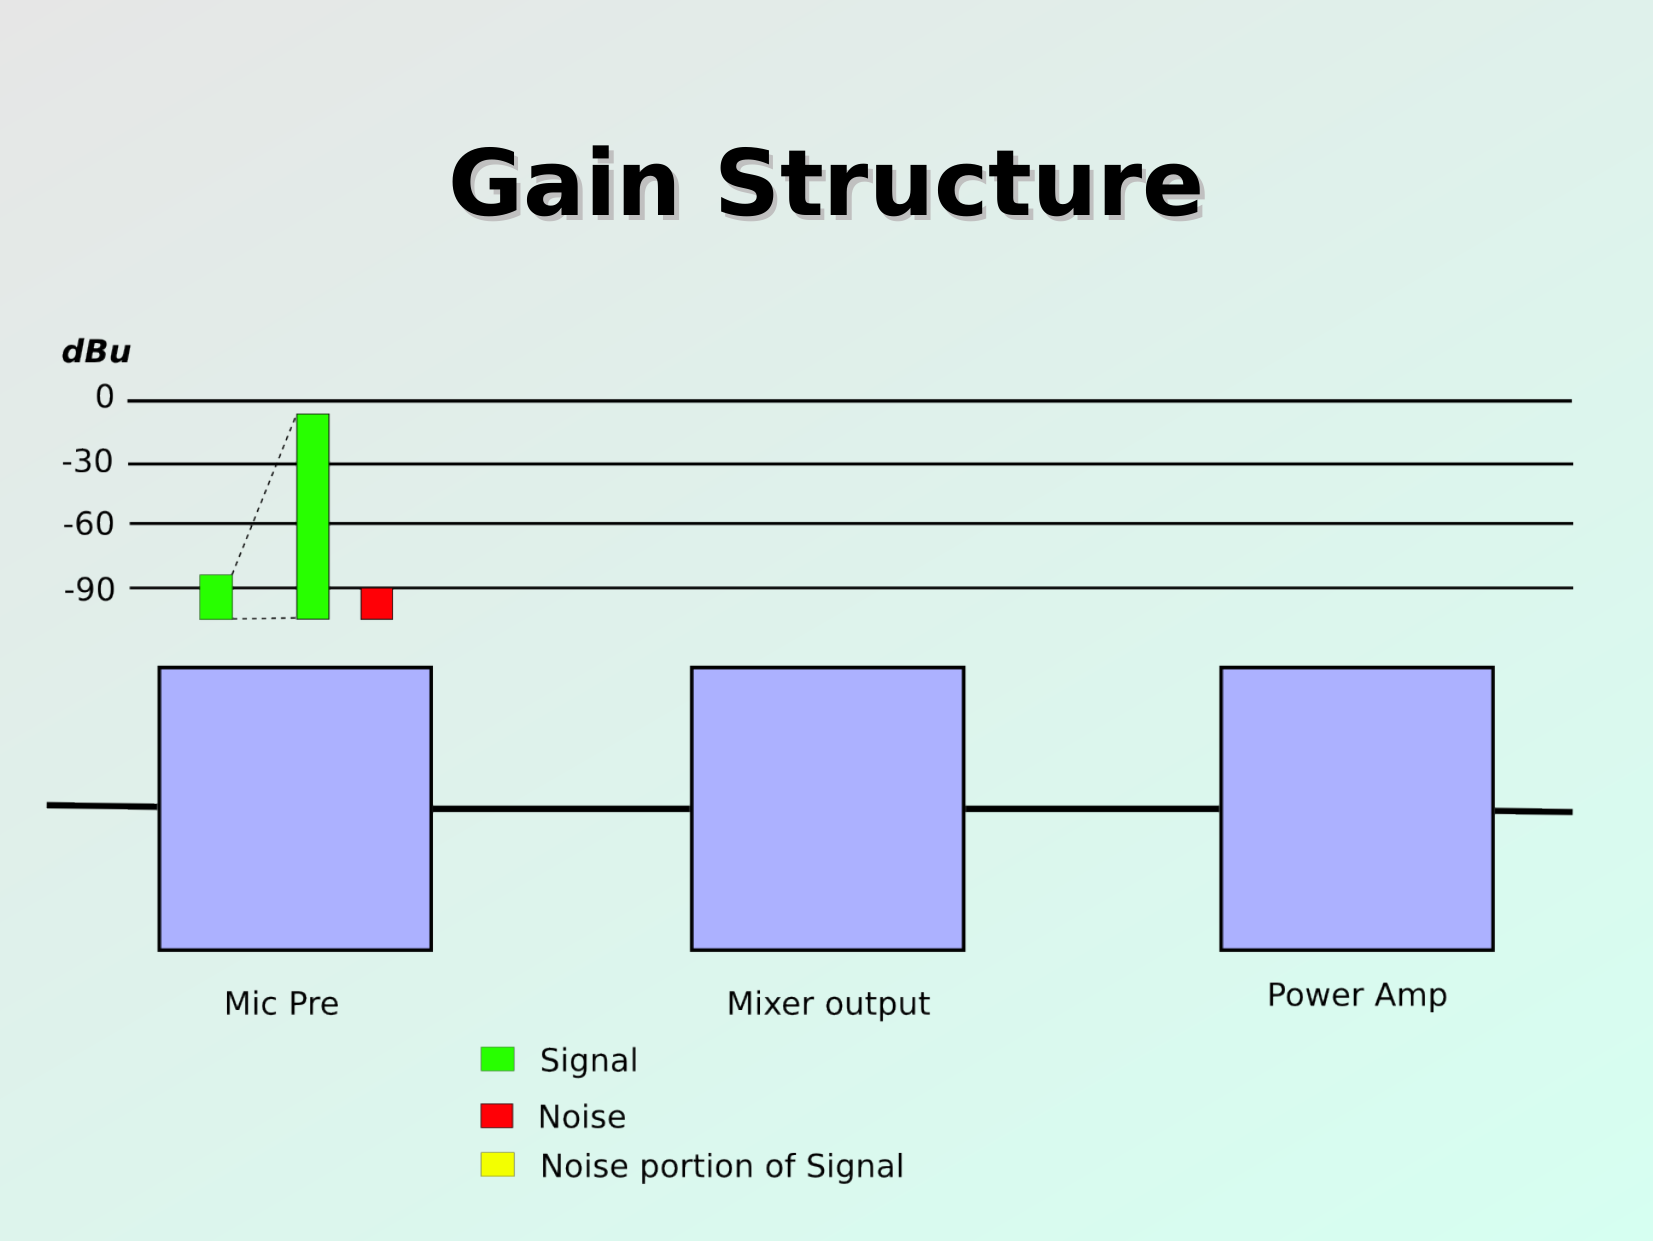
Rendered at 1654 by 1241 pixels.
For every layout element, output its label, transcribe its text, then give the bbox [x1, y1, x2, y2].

picture [0, 0, 1646, 1241]
title Gain Structure [121, 120, 1533, 248]
